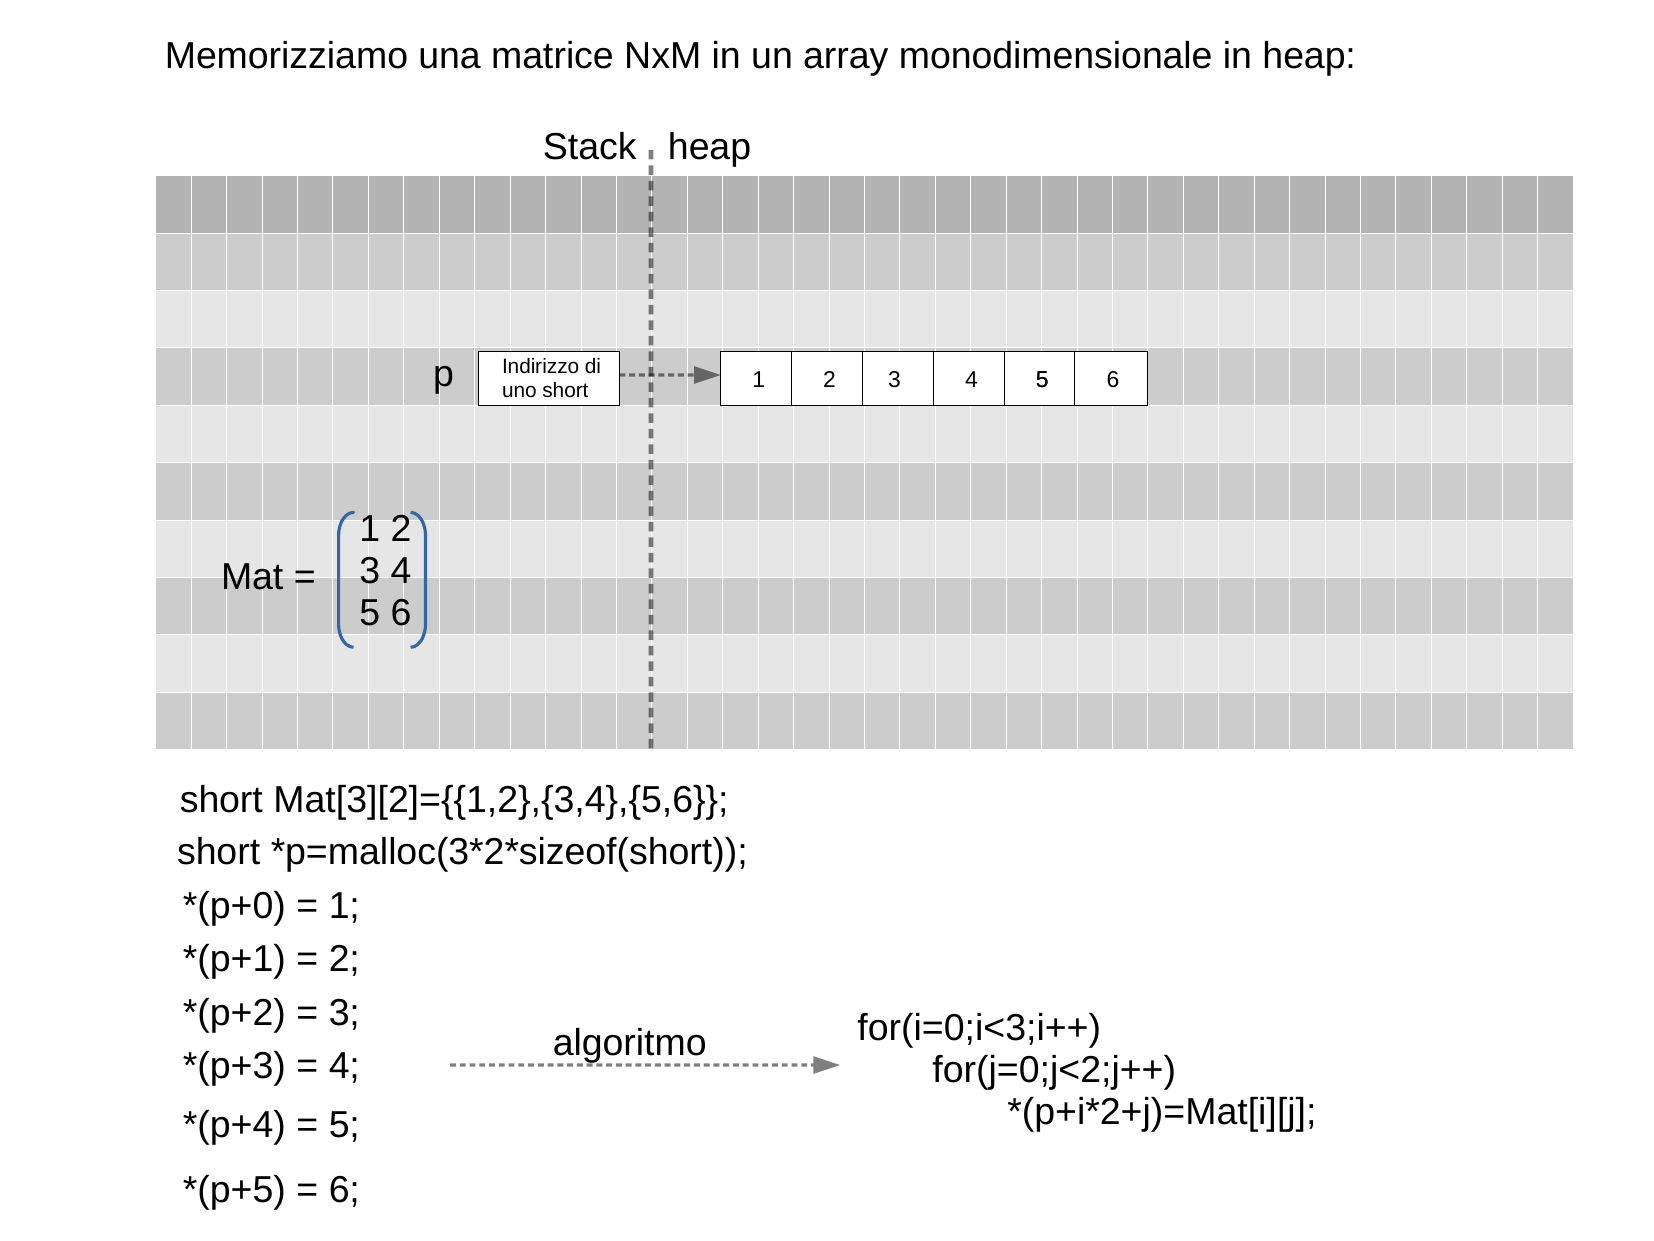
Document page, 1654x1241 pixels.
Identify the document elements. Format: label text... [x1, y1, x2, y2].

table_cell [404, 463, 439, 500]
table_header [1007, 176, 1041, 233]
table_cell [227, 234, 262, 290]
table_cell [1184, 406, 1218, 462]
table_cell [1219, 693, 1254, 749]
table_cell [298, 606, 332, 634]
table_header [227, 176, 262, 233]
table_cell [227, 606, 262, 634]
text_box Mat = [206, 548, 337, 606]
table_cell [582, 578, 616, 634]
table_cell [723, 521, 758, 577]
table_cell [582, 463, 616, 520]
table_cell [1148, 693, 1183, 749]
table_cell [794, 578, 829, 634]
table_cell [1255, 521, 1289, 577]
table_cell [227, 521, 262, 548]
table_cell [759, 635, 793, 692]
text_box [478, 351, 487, 406]
table_cell [1538, 406, 1573, 462]
text_box [720, 351, 1148, 406]
table_cell [582, 635, 616, 692]
table_cell [440, 234, 474, 290]
table_cell [1255, 291, 1289, 347]
table_cell [156, 463, 191, 520]
text_box 6 [1091, 359, 1135, 400]
table_cell [1078, 521, 1112, 577]
table_cell [298, 693, 332, 749]
table_cell [298, 234, 332, 290]
table_header [546, 176, 581, 233]
table_header [511, 176, 545, 233]
table_cell [192, 406, 226, 462]
table_cell [1396, 406, 1431, 462]
table_cell [369, 641, 403, 692]
table_cell [617, 291, 651, 347]
table_cell [333, 463, 368, 520]
table_cell [1326, 635, 1360, 692]
table_cell [440, 463, 474, 500]
table_cell [1361, 463, 1395, 520]
table_cell [1326, 291, 1360, 347]
table_cell [1078, 693, 1112, 749]
table_cell [1255, 635, 1289, 692]
table_cell [440, 641, 474, 692]
text_box p [418, 345, 469, 403]
table_cell [1361, 234, 1395, 290]
table_cell [1503, 578, 1537, 634]
table_cell [1078, 234, 1112, 290]
table_cell [333, 234, 368, 290]
text_box *(p+1) = 2; [168, 930, 490, 983]
table_cell [759, 578, 793, 634]
table_cell [794, 291, 829, 347]
table_cell [1148, 406, 1183, 462]
table_cell [1255, 578, 1289, 634]
table_cell [936, 578, 970, 634]
table_cell [1007, 291, 1041, 347]
table_cell [1148, 348, 1183, 405]
table_cell [298, 521, 332, 548]
table_cell [1326, 406, 1360, 462]
table_header [617, 176, 651, 233]
table_cell [495, 521, 510, 577]
table_cell [1042, 463, 1077, 520]
table_cell [1148, 234, 1183, 290]
table_cell [830, 578, 864, 634]
table_cell [1255, 693, 1289, 749]
table_cell [936, 635, 970, 692]
table_cell [617, 635, 651, 692]
table_cell [1361, 521, 1395, 577]
table_cell [582, 521, 616, 577]
text_box 3 [873, 359, 916, 400]
table_cell [1538, 578, 1573, 634]
table_cell [582, 234, 616, 290]
table_cell [759, 234, 793, 290]
table_cell [192, 578, 226, 634]
table_cell [936, 406, 970, 462]
table_cell [1042, 578, 1077, 634]
table_cell [688, 348, 722, 374]
table_cell [1042, 234, 1077, 290]
table_cell [1148, 635, 1183, 692]
table_cell [971, 521, 1006, 577]
table_cell [1184, 463, 1218, 520]
table_cell [1219, 578, 1254, 634]
table_cell [1290, 234, 1325, 290]
table_cell [1184, 635, 1218, 692]
table_cell [1538, 348, 1573, 405]
table_cell [1042, 291, 1077, 347]
table_cell [1396, 693, 1431, 749]
table_cell [1326, 578, 1360, 634]
table_cell [1326, 348, 1360, 405]
table_cell [263, 693, 297, 749]
table_cell [971, 291, 1006, 347]
table_cell [369, 463, 403, 500]
table_cell [156, 234, 191, 290]
table_cell [1361, 348, 1395, 405]
table_cell [1467, 234, 1502, 290]
table_cell [1538, 234, 1573, 290]
table_cell [1255, 348, 1289, 405]
text_box *(p+0) = 1; [168, 877, 376, 930]
table_cell [617, 521, 651, 577]
table_cell [1290, 635, 1325, 692]
table_cell [1113, 234, 1147, 290]
table_cell [1326, 521, 1360, 577]
table_cell [688, 521, 722, 577]
table_cell [1148, 578, 1183, 634]
table_cell [1184, 578, 1218, 634]
table_cell [723, 578, 758, 634]
table_cell [475, 291, 510, 347]
table_cell [1396, 291, 1431, 347]
table_cell [1467, 463, 1502, 520]
table_cell [511, 521, 545, 577]
table_cell [1184, 234, 1218, 290]
table_cell [900, 463, 935, 520]
table_cell [1396, 635, 1431, 692]
table_cell [582, 410, 616, 462]
table_cell [1361, 291, 1395, 347]
table_cell [1042, 521, 1077, 577]
table_cell [333, 606, 338, 634]
table_header [652, 176, 687, 233]
table_cell [971, 234, 1006, 290]
table_cell [1007, 234, 1041, 290]
table_cell [794, 406, 829, 462]
table_cell [298, 348, 332, 405]
table_cell [192, 463, 226, 520]
table_cell [794, 234, 829, 290]
table_cell [1467, 291, 1502, 347]
table_cell [688, 693, 722, 749]
table_cell [333, 693, 368, 749]
table_cell [1113, 406, 1147, 462]
table_cell [1432, 406, 1466, 462]
table_header [1042, 176, 1077, 233]
table_cell [546, 521, 581, 577]
table_cell [511, 291, 545, 347]
table_cell [511, 234, 545, 290]
table_cell [156, 635, 191, 692]
table_cell [263, 635, 297, 692]
table_cell [495, 578, 510, 634]
text_box *(p+4) = 5; [168, 1095, 490, 1153]
table_header [794, 176, 829, 233]
table_cell [1148, 521, 1183, 577]
table_cell [227, 463, 262, 520]
table_cell [1113, 291, 1147, 347]
table_cell [1432, 521, 1466, 577]
table_cell [900, 291, 935, 347]
table_header [1219, 176, 1254, 233]
table_cell [369, 291, 403, 347]
table_cell [830, 234, 864, 290]
table_cell [546, 635, 581, 692]
table_cell [1148, 291, 1183, 347]
table_cell [865, 578, 899, 634]
table_cell [617, 578, 651, 634]
table_cell [475, 635, 510, 692]
table_cell [1007, 406, 1041, 462]
table_cell [900, 635, 935, 692]
table_cell [156, 406, 191, 462]
table_cell [652, 234, 687, 290]
table_cell [1042, 635, 1077, 692]
table_cell [1396, 463, 1431, 520]
table_cell [652, 406, 687, 462]
table_cell [1432, 578, 1466, 634]
table_header [1396, 176, 1431, 233]
table_cell [865, 234, 899, 290]
table_cell [192, 521, 226, 577]
table_cell [1219, 635, 1254, 692]
table_cell [369, 406, 403, 462]
table_cell [1042, 406, 1077, 462]
table_header [830, 176, 864, 233]
table_cell [1361, 578, 1395, 634]
table_cell [1219, 521, 1254, 577]
table_cell [723, 234, 758, 290]
table_cell [723, 291, 758, 347]
table_cell [1184, 521, 1218, 577]
table_cell [404, 406, 439, 462]
table_cell [298, 406, 332, 462]
table_cell [1078, 406, 1112, 462]
table_cell [1467, 521, 1502, 577]
table_cell [1113, 693, 1147, 749]
table_cell [1219, 463, 1254, 520]
table_cell [1326, 463, 1360, 520]
table_cell [1007, 463, 1041, 520]
table_cell [971, 635, 1006, 692]
table_cell [369, 234, 403, 290]
table_cell [830, 463, 864, 520]
table_header [900, 176, 935, 233]
text_box 1 [737, 359, 781, 400]
table_cell [546, 410, 581, 462]
table_cell [369, 693, 403, 749]
table_cell [404, 693, 439, 749]
table_header [865, 176, 899, 233]
table_cell [1290, 463, 1325, 520]
table_cell [1007, 635, 1041, 692]
table_cell [1467, 693, 1502, 749]
table_cell [1467, 348, 1502, 405]
table_cell [617, 693, 651, 749]
table_cell [652, 521, 687, 577]
table_cell [794, 693, 829, 749]
table_cell [936, 234, 970, 290]
table_cell [900, 521, 935, 577]
table_cell [723, 635, 758, 692]
table_cell [404, 641, 439, 692]
table_cell [1078, 578, 1112, 634]
table_header [404, 176, 439, 233]
table_cell [1432, 635, 1466, 692]
table_cell [546, 234, 581, 290]
table_cell [688, 234, 722, 290]
table_cell [1396, 348, 1431, 405]
table_cell [794, 463, 829, 520]
text_box Indirizzo di uno short [487, 347, 653, 410]
table_cell [333, 635, 368, 692]
table_cell [475, 693, 510, 749]
table_cell [652, 578, 687, 634]
table_cell [652, 463, 687, 520]
table_cell [652, 635, 687, 692]
table_cell [723, 463, 758, 520]
table_cell [1007, 578, 1041, 634]
table_cell [688, 578, 722, 634]
table_cell [192, 635, 226, 692]
table_cell [1432, 348, 1466, 405]
table_cell [1219, 234, 1254, 290]
table_header [1255, 176, 1289, 233]
table_header [1326, 176, 1360, 233]
text_box algoritmo [538, 1014, 722, 1071]
table_cell [865, 291, 899, 347]
table_cell [1503, 521, 1537, 577]
table_cell [759, 406, 793, 462]
table_cell [1467, 635, 1502, 692]
table_header [440, 176, 474, 233]
table_header [1467, 176, 1502, 233]
table_cell [794, 521, 829, 577]
table_cell [759, 521, 793, 577]
table_cell [440, 693, 474, 749]
table_cell [1467, 406, 1502, 462]
table_cell [1432, 234, 1466, 290]
table_cell [511, 693, 545, 749]
table_cell [298, 291, 332, 347]
text_box Memorizziamo una matrice NxM in un array monodimensionale in heap: [150, 26, 1531, 84]
text_box *(p+5) = 6; [168, 1160, 490, 1218]
table_cell [192, 291, 226, 347]
table_cell [227, 291, 262, 347]
table_cell [617, 463, 651, 520]
table_cell [900, 578, 935, 634]
table_cell [1290, 693, 1325, 749]
table_cell [653, 348, 687, 405]
table_cell [936, 693, 970, 749]
table_cell [1078, 291, 1112, 347]
text_box for(i=0;i<3;i++) for(j=0;j<2;j++) *(p+i*2+j)=Mat[i][j]; [842, 999, 1398, 1141]
table_header [156, 176, 191, 233]
table_cell [475, 406, 510, 462]
table_header [1361, 176, 1395, 233]
table_cell [263, 521, 297, 548]
table_cell [475, 463, 510, 520]
table_cell [936, 291, 970, 347]
table_cell [688, 376, 720, 405]
table_cell [511, 635, 545, 692]
table_cell [1007, 693, 1041, 749]
table_cell [1184, 291, 1218, 347]
table_cell [333, 521, 339, 548]
table_cell [1503, 635, 1537, 692]
table_header [936, 176, 970, 233]
table_cell [1361, 406, 1395, 462]
table_cell [227, 348, 262, 405]
table_cell [369, 348, 403, 405]
table_header [1503, 176, 1537, 233]
table_cell [227, 406, 262, 462]
table_cell [582, 693, 616, 749]
table_cell [865, 463, 899, 520]
table_cell [1219, 406, 1254, 462]
table_cell [511, 578, 545, 634]
table_cell [298, 463, 332, 520]
table_cell [1503, 234, 1537, 290]
table_cell [440, 291, 474, 347]
table_cell [865, 693, 899, 749]
table_cell [971, 578, 1006, 634]
table_cell [900, 234, 935, 290]
text_box *(p+2) = 3; [168, 983, 490, 1036]
table_cell [759, 291, 793, 347]
table_cell [723, 406, 758, 462]
table_cell [830, 693, 864, 749]
table_header [688, 176, 722, 233]
table_cell [511, 463, 545, 520]
table_cell [1255, 406, 1289, 462]
table_cell [652, 291, 687, 347]
table_cell [156, 693, 191, 749]
table_cell [1042, 693, 1077, 749]
table_cell [1538, 521, 1573, 577]
table_cell [227, 693, 262, 749]
table_cell [865, 635, 899, 692]
table_header [759, 176, 793, 233]
table_cell [830, 291, 864, 347]
table_cell [546, 693, 581, 749]
table_cell [1113, 463, 1147, 520]
table_cell [156, 291, 191, 347]
table_cell [830, 521, 864, 577]
table_cell [1255, 234, 1289, 290]
table_cell [1396, 521, 1431, 577]
table_cell [1396, 578, 1431, 634]
table_cell [546, 291, 581, 347]
table_cell [1503, 291, 1537, 347]
text_box 4 [950, 359, 993, 400]
table_cell [1113, 521, 1147, 577]
table_cell [1007, 521, 1041, 577]
table_cell [475, 348, 487, 405]
table_cell [263, 463, 297, 520]
table_cell [1290, 406, 1325, 462]
table_cell [688, 635, 722, 692]
table_cell [440, 406, 474, 462]
table_cell [1361, 635, 1395, 692]
table_cell [263, 234, 297, 290]
table_cell [192, 348, 226, 405]
text_box 5 [1021, 359, 1064, 400]
table_cell [971, 406, 1006, 462]
table_cell [1538, 635, 1573, 692]
table_header [333, 176, 368, 233]
table_header [1538, 176, 1573, 233]
table_cell [404, 291, 439, 347]
table_cell [404, 234, 439, 290]
table_header [475, 176, 510, 233]
table_cell [1148, 463, 1183, 520]
table_cell [192, 234, 226, 290]
table_cell [404, 348, 439, 405]
table_cell [1184, 348, 1218, 405]
table_header [1078, 176, 1112, 233]
table_cell [263, 606, 297, 634]
table_cell [298, 635, 332, 692]
table_cell [794, 635, 829, 692]
table_cell [1219, 348, 1254, 405]
table_cell [1078, 635, 1112, 692]
table_header [1148, 176, 1183, 233]
table_cell [830, 406, 864, 462]
table_cell [263, 348, 297, 405]
table_cell [688, 291, 722, 347]
table_header [298, 176, 332, 233]
table_cell [759, 693, 793, 749]
table_cell [1290, 578, 1325, 634]
table_cell [936, 521, 970, 577]
table_cell [1326, 693, 1360, 749]
table_header [1113, 176, 1147, 233]
table_cell [971, 693, 1006, 749]
table_cell [333, 291, 368, 347]
table_cell [333, 406, 368, 462]
table_cell [688, 406, 722, 462]
table_cell [900, 693, 935, 749]
table_cell [688, 463, 722, 520]
table_cell [1290, 521, 1325, 577]
table_cell [1538, 693, 1573, 749]
table_cell [759, 463, 793, 520]
table_header [369, 176, 403, 233]
table_cell [1503, 406, 1537, 462]
table_cell [830, 635, 864, 692]
table_cell [546, 463, 581, 520]
table_cell [333, 348, 368, 405]
table_cell [156, 578, 191, 634]
table_cell [1113, 578, 1147, 634]
table_cell [1503, 463, 1537, 520]
table_header [1184, 176, 1218, 233]
table_cell [1219, 291, 1254, 347]
table_cell [1290, 291, 1325, 347]
table_cell [1396, 234, 1431, 290]
table_cell [582, 291, 616, 347]
table_cell [1184, 693, 1218, 749]
table_header [582, 176, 616, 233]
table_cell [1113, 635, 1147, 692]
table_cell [1538, 291, 1573, 347]
text_box Stack heap [528, 118, 767, 176]
table_cell [1432, 693, 1466, 749]
table_cell [1078, 463, 1112, 520]
table_cell [1255, 463, 1289, 520]
table_cell [1326, 234, 1360, 290]
table_header [263, 176, 297, 233]
table_cell [1432, 463, 1466, 520]
table_cell [546, 578, 581, 634]
table_header [971, 176, 1006, 233]
table_cell [865, 521, 899, 577]
table_cell [723, 693, 758, 749]
table_cell [511, 410, 545, 462]
table_cell [1467, 578, 1502, 634]
table_cell [227, 635, 262, 692]
text_box 2 [808, 359, 851, 400]
table_cell [1503, 348, 1537, 405]
table_cell [617, 234, 651, 290]
table_cell [1432, 291, 1466, 347]
table_cell [156, 348, 191, 405]
table_header [1290, 176, 1325, 233]
table_header [723, 176, 758, 233]
table_cell [1290, 348, 1325, 405]
table_cell [156, 521, 191, 577]
table_cell [263, 291, 297, 347]
table_cell [900, 406, 935, 462]
table_cell [936, 463, 970, 520]
table_cell [865, 406, 899, 462]
table_cell [440, 348, 474, 405]
text_box 1 2 3 4 5 6 [344, 500, 495, 641]
table_cell [263, 406, 297, 462]
table_cell [1503, 693, 1537, 749]
table_cell [971, 463, 1006, 520]
table_cell [475, 234, 510, 290]
table_cell [1361, 693, 1395, 749]
table_cell [617, 410, 651, 462]
table_cell [192, 693, 226, 749]
text_box short *p=malloc(3*2*sizeof(short)); [162, 822, 868, 880]
text_box short Mat[3][2]={{1,2},{3,4},{5,6}}; [165, 771, 1396, 829]
table_cell [652, 693, 687, 749]
table_header [192, 176, 226, 233]
text_box *(p+3) = 4; [168, 1036, 490, 1094]
table_header [1432, 176, 1466, 233]
table_cell [1538, 463, 1573, 520]
